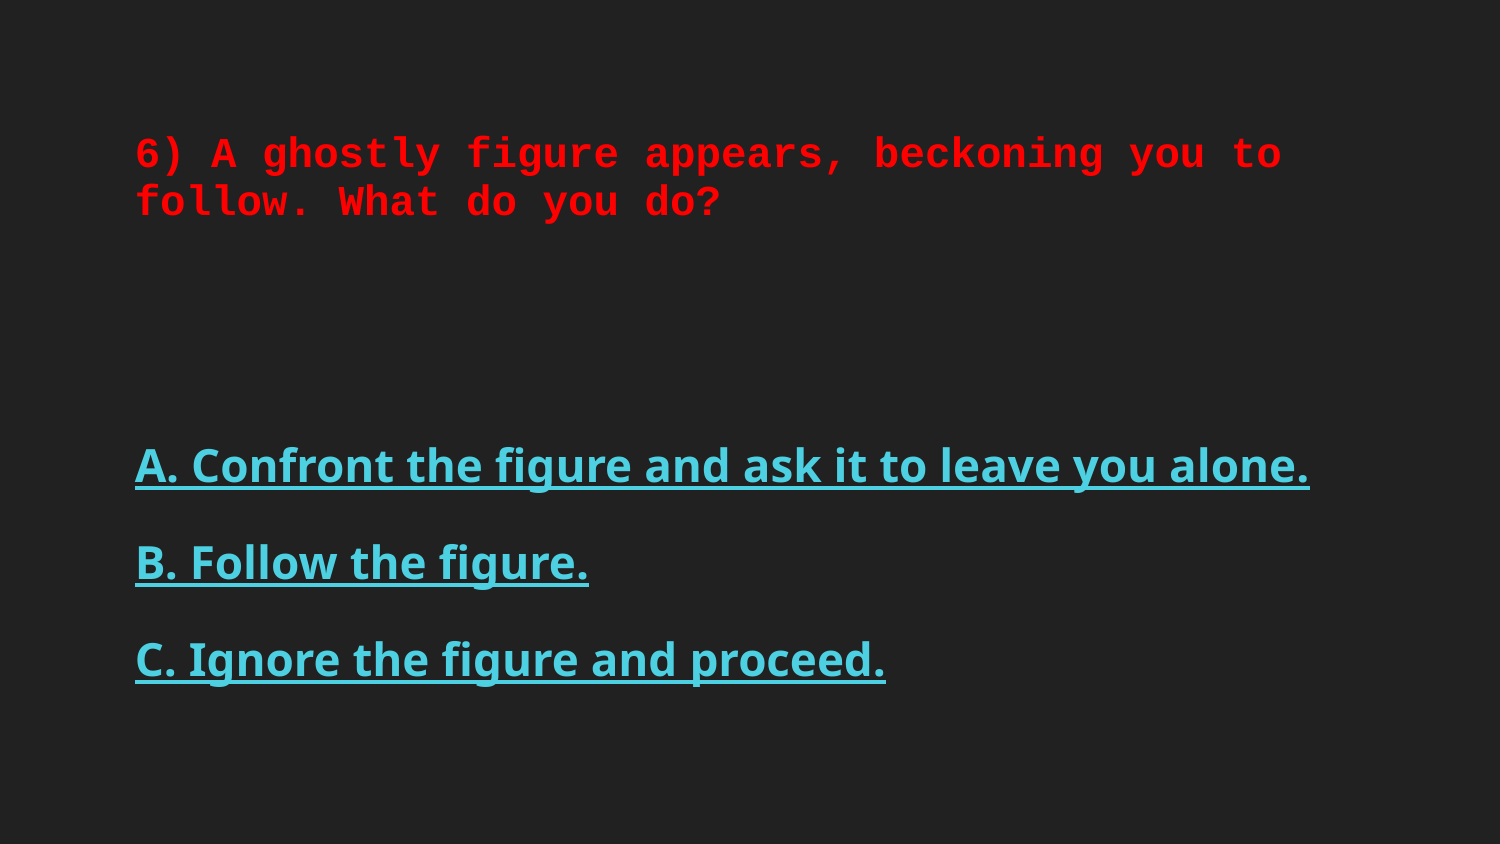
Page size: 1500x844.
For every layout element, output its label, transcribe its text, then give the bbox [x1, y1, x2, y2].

title 6) A ghostly figure appears, beckoning you to follow. What do you do? [119, 116, 1401, 391]
list A. Confront the figure and ask it to leave you alone. B. Follow the figure. C. Ignore the figure and proceed. [119, 409, 1348, 738]
